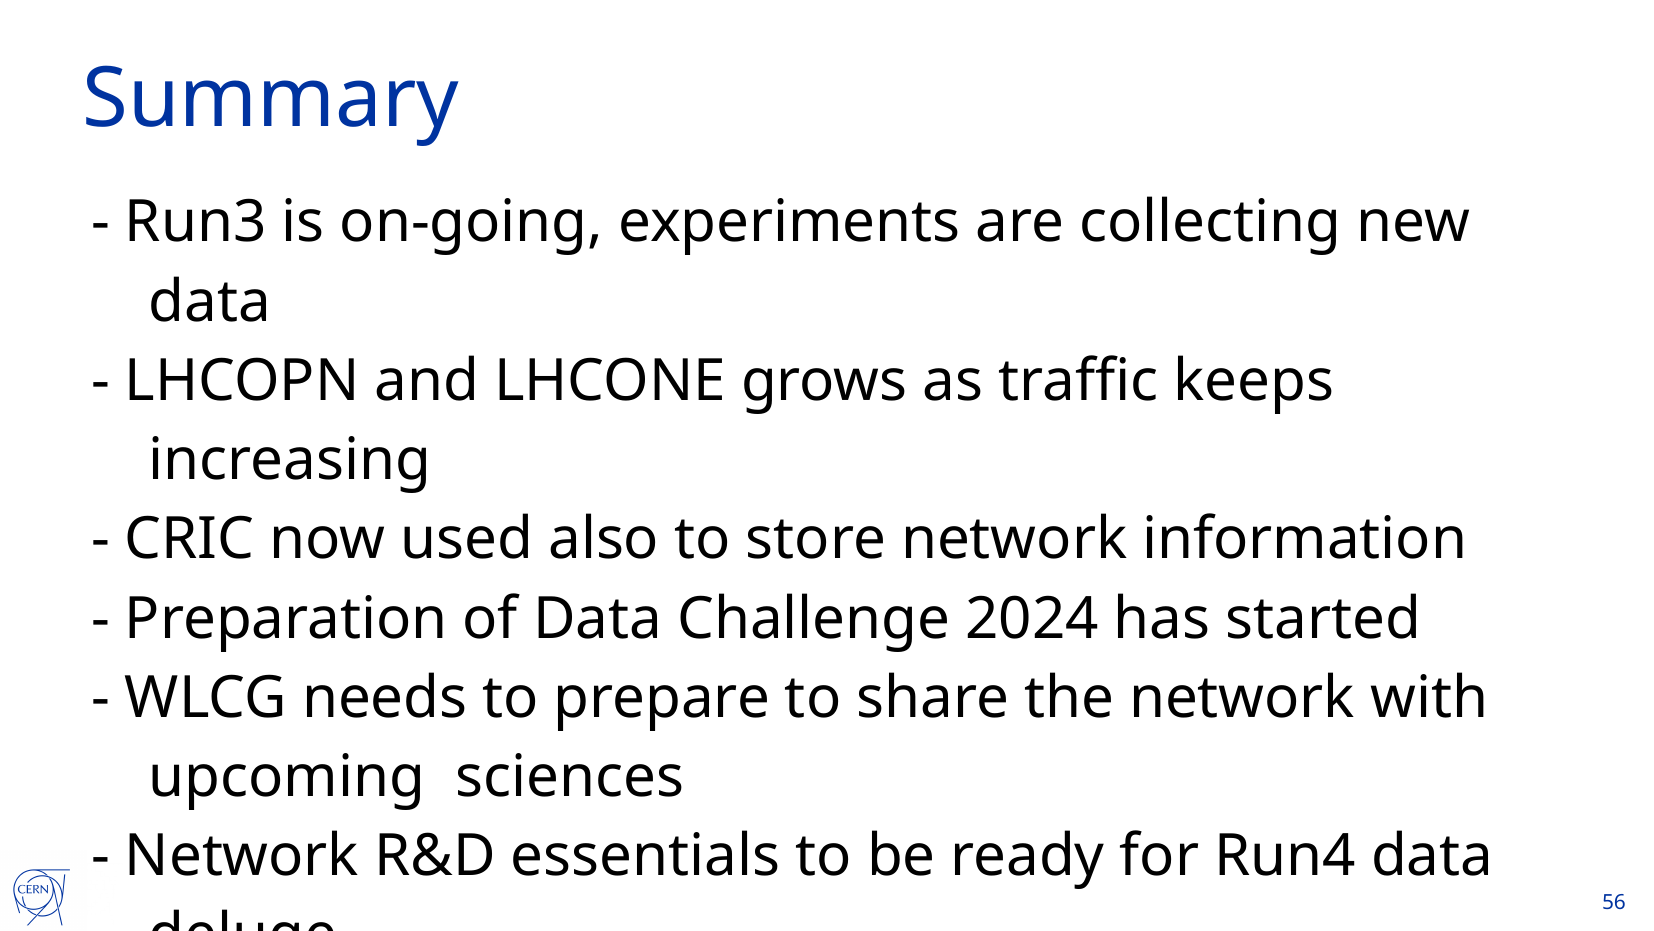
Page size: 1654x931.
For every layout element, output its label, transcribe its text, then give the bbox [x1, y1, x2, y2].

text_box - Run3 is on-going, experiments are collecting new data - LHCOPN and LHCONE grows as traffic keeps increasing - CRIC now used also to store network information - Preparation of Data Challenge 2024 has started - WLCG needs to prepare to share the network with upcoming sciences - Network R&D essentials to be ready for Run4 data deluge [76, 172, 1601, 878]
picture [0, 850, 127, 931]
title Summary [82, 37, 1571, 142]
